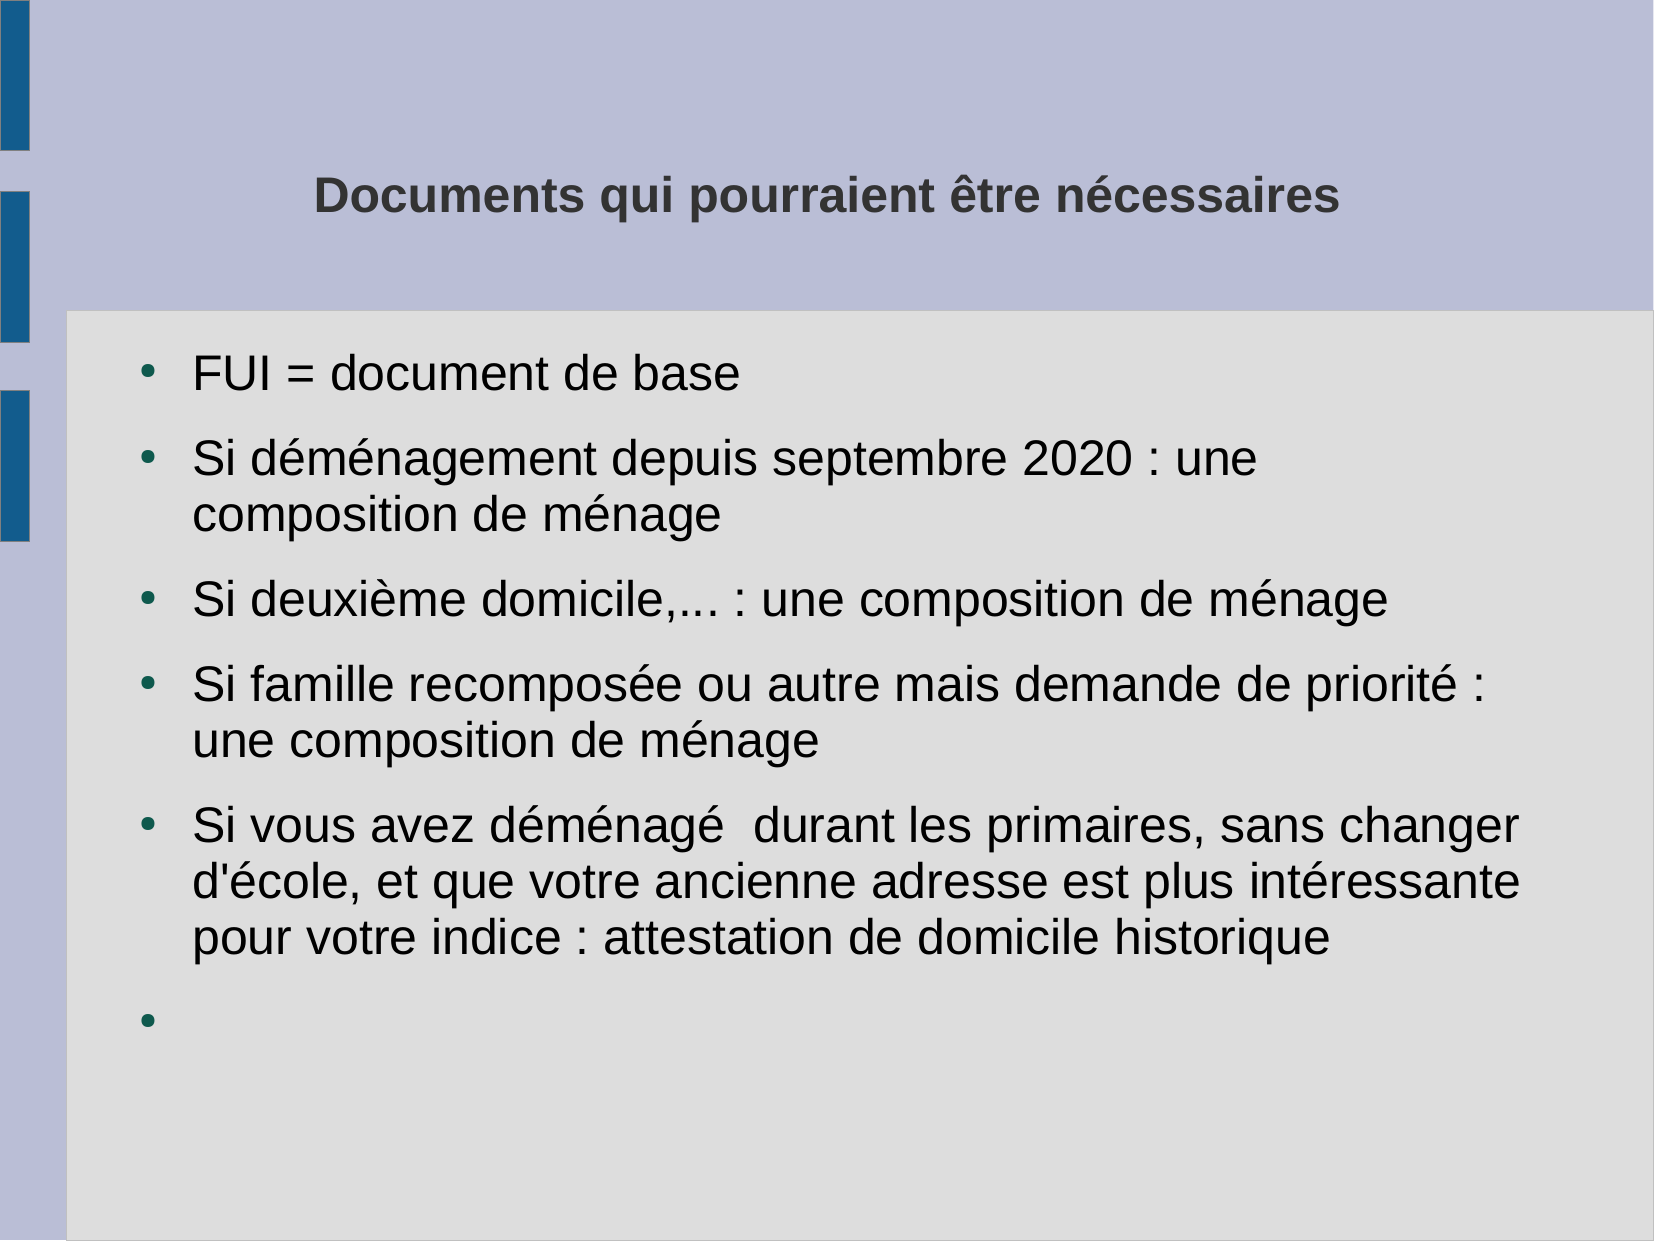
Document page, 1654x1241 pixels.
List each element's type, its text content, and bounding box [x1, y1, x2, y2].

title Documents qui pourraient être nécessaires [121, 91, 1534, 299]
list FUI = document de base Si déménagement depuis septembre 2020 : une composition de ménage Si deuxième domicile,... : une composition de ménage Si famille recomposée ou autre mais demande de priorité : une composition de ménage Si vous avez déménagé durant les primaires, sans changer d'école, et que votre ancienne adresse est plus intéressante pour votre indice : attestation de domicile historique [121, 344, 1534, 1127]
